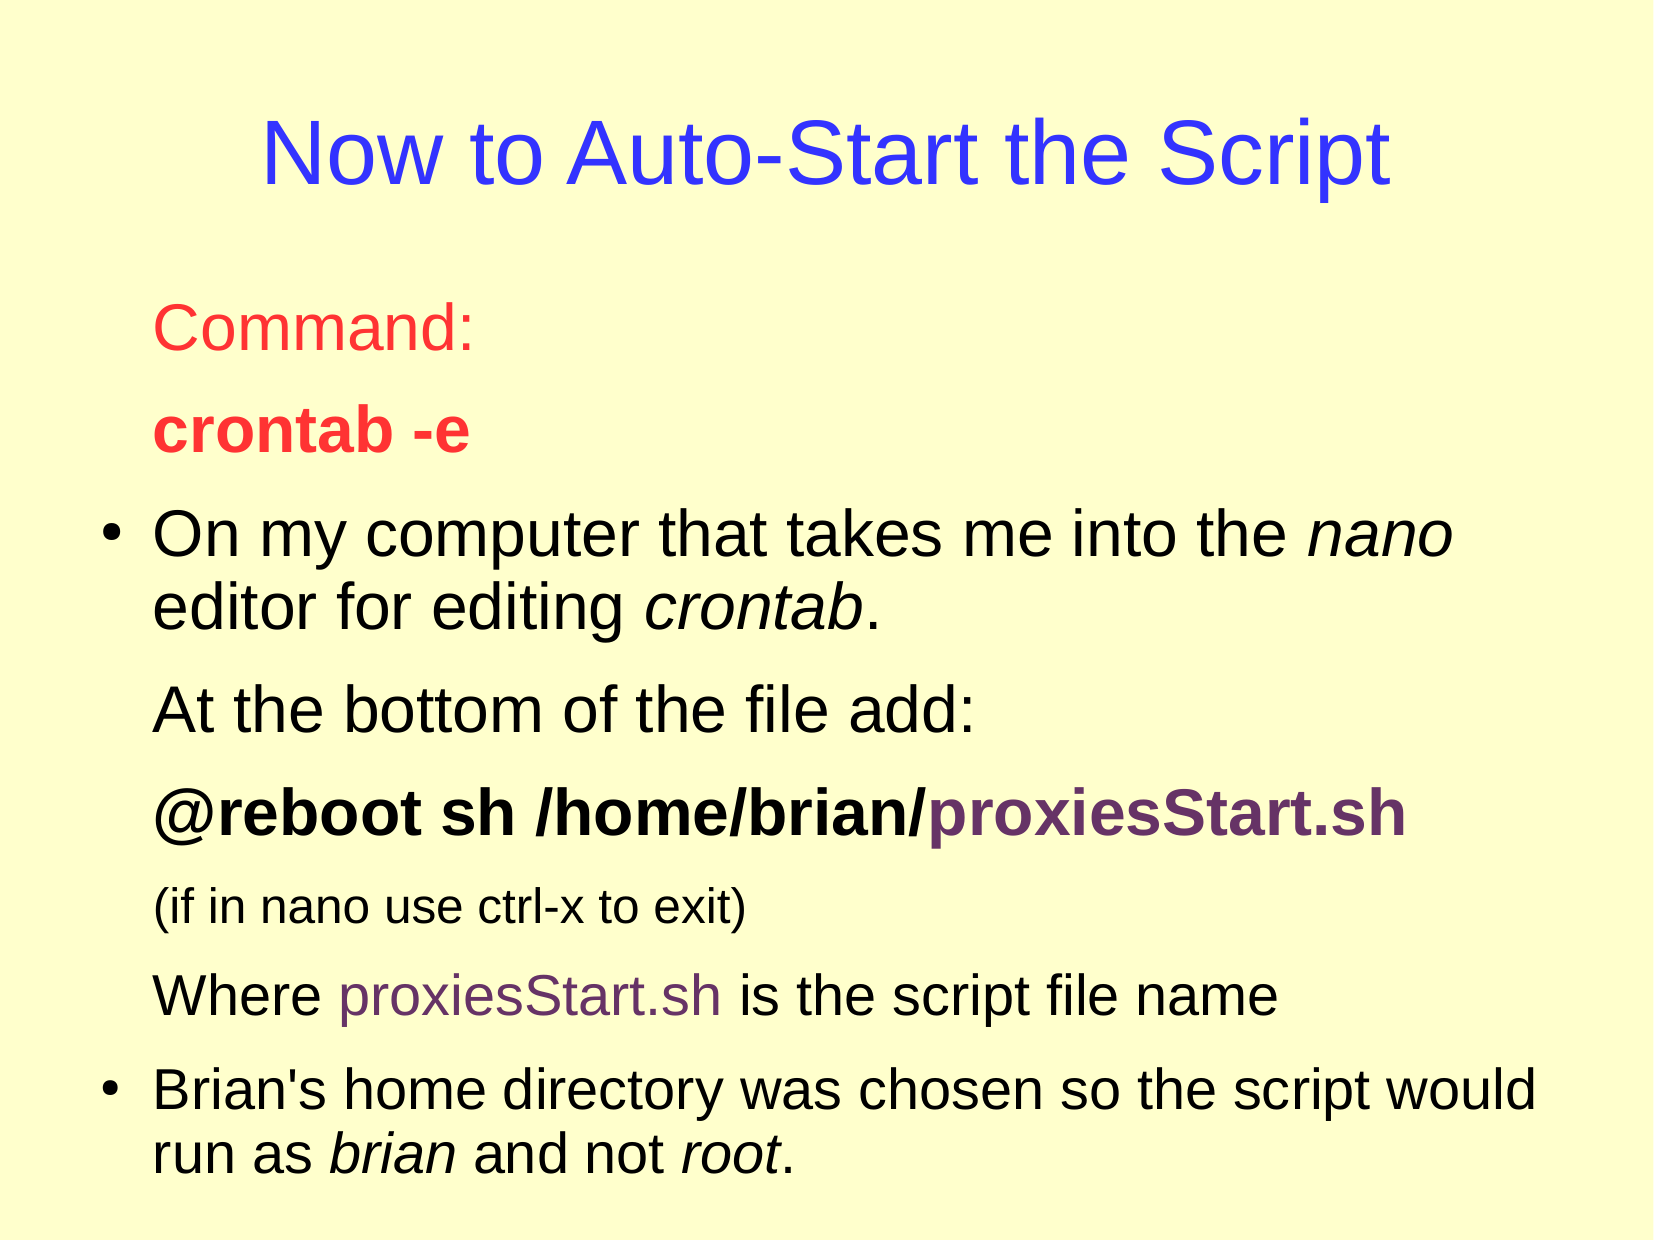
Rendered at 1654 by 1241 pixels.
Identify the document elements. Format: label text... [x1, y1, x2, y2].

title Now to Auto-Start the Script [82, 49, 1571, 257]
list Command: crontab -e On my computer that takes me into the nano editor for editing crontab. At the bottom of the file add: @reboot sh /home/brian/proxiesStart.sh (if in nano use ctrl-x to exit) Where proxiesStart.sh is the script file name Brian's home directory was chosen so the script would run as brian and not root. [82, 290, 1571, 1192]
